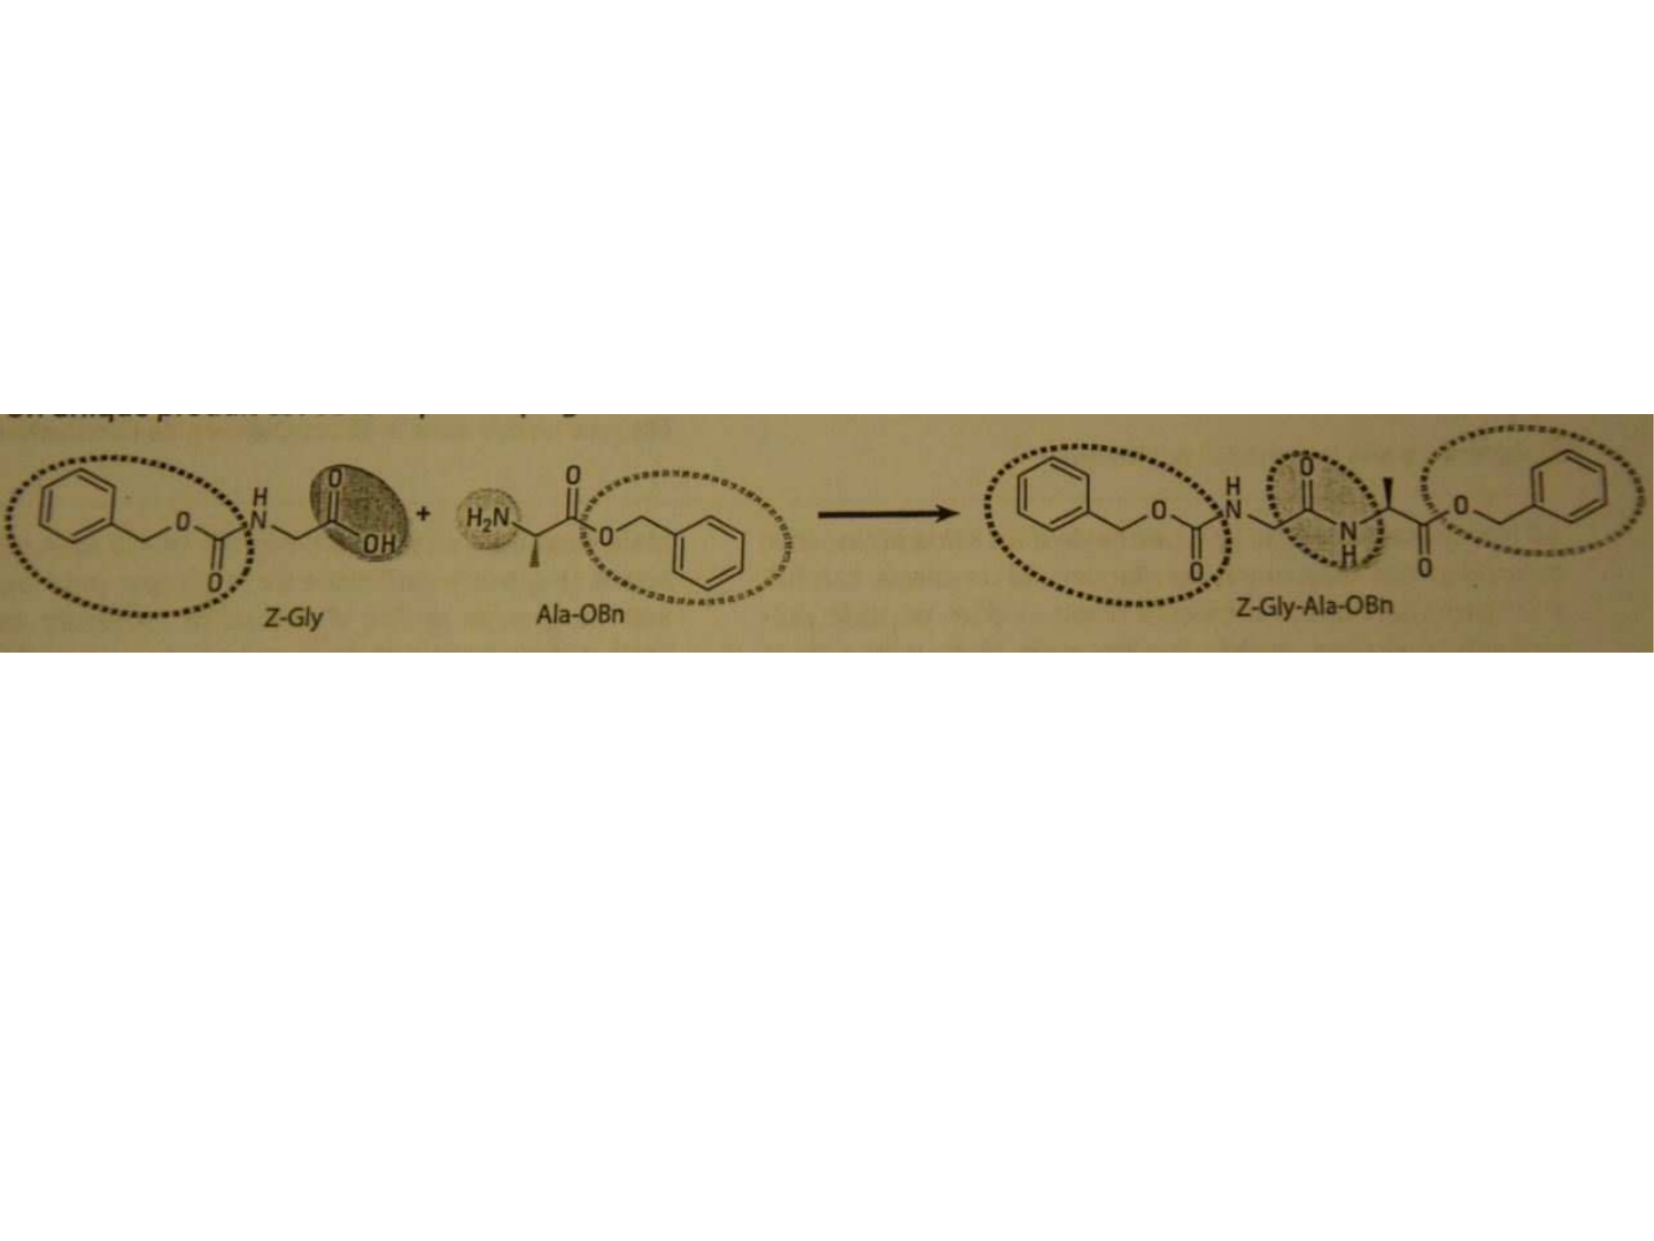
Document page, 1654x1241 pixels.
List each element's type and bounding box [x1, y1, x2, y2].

picture [0, 413, 1654, 655]
